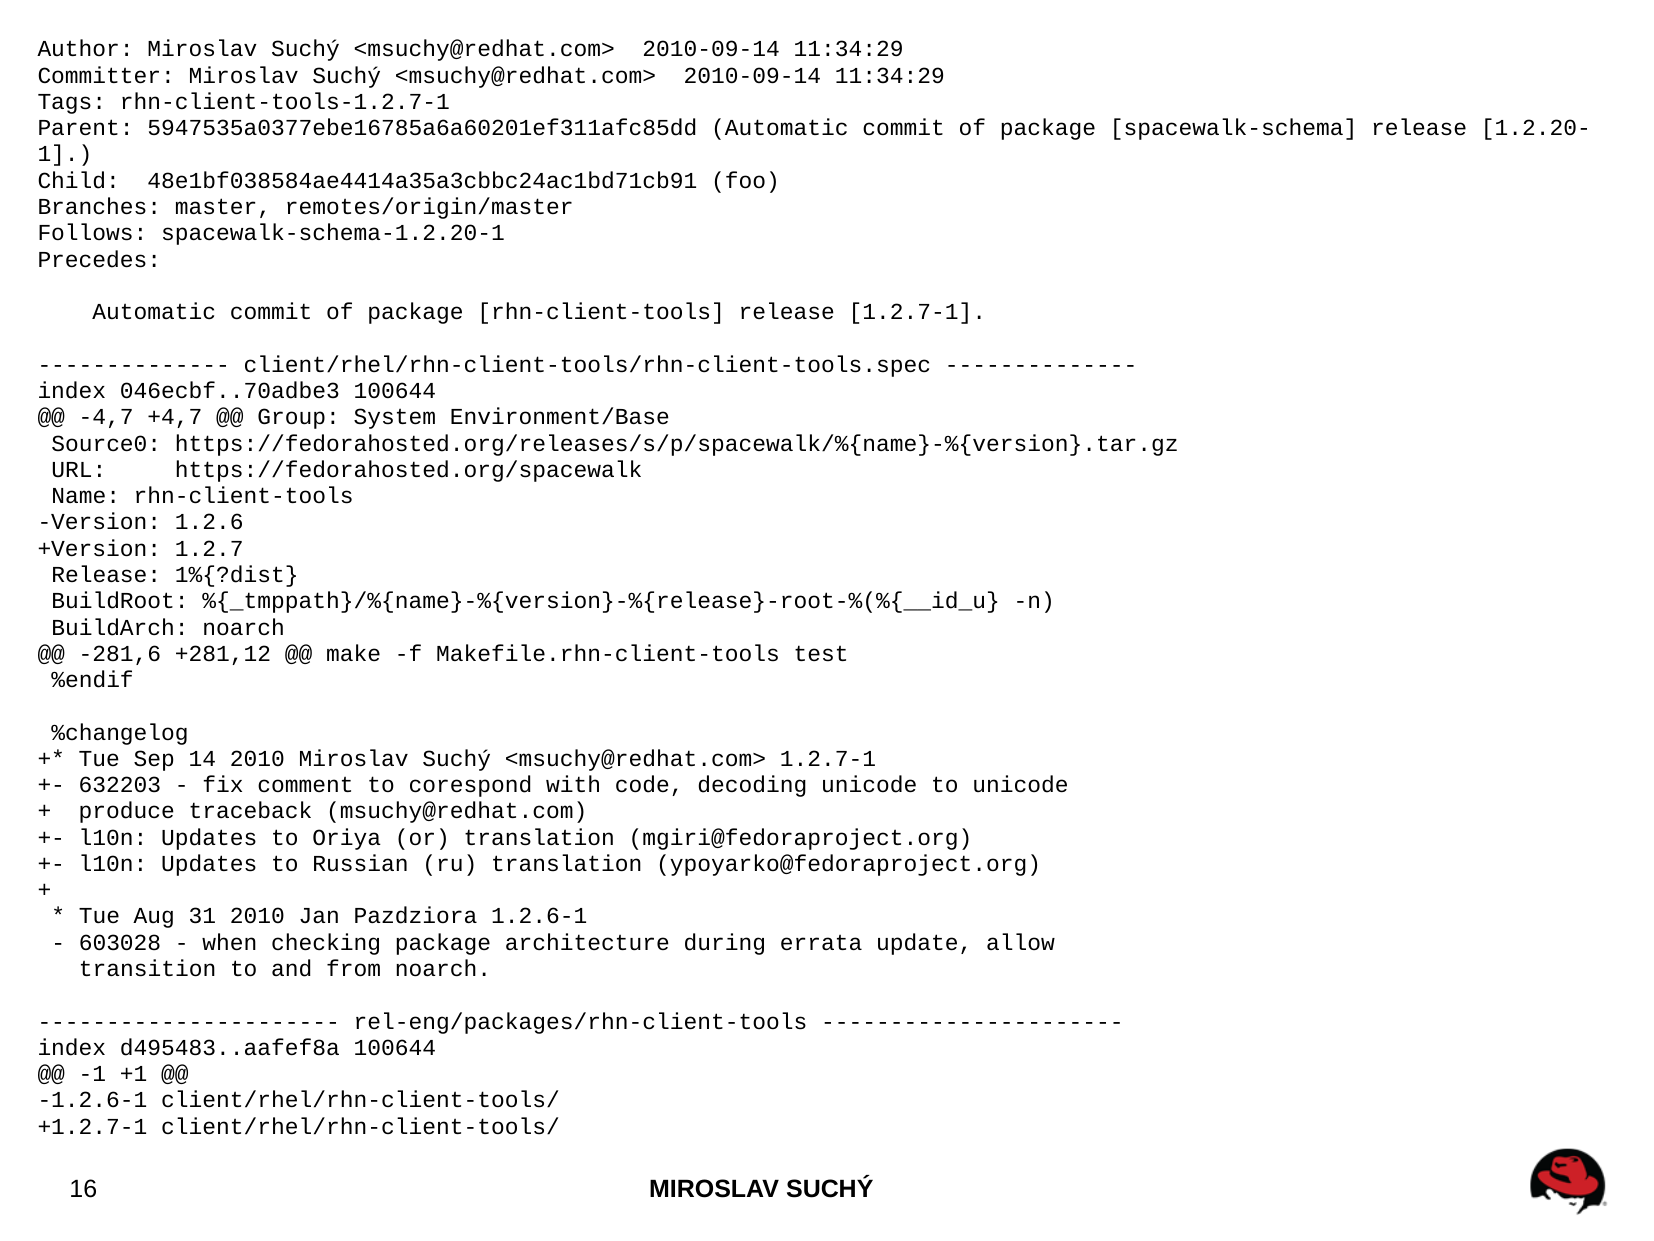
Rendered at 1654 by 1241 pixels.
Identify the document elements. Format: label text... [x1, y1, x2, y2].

list Author: Miroslav Suchý <msuchy@redhat.com> 2010-09-14 11:34:29 Committer: Miroslav Suchý <msuchy@redhat.com> 2010-09-14 11:34:29 Tags: rhn-client-tools-1.2.7-1 Parent: 5947535a0377ebe16785a6a60201ef311afc85dd (Automatic commit of package [spacewalk-schema] release [1.2.20-1].) Child: 48e1bf038584ae4414a35a3cbbc24ac1bd71cb91 (foo) Branches: master, remotes/origin/master Follows: spacewalk-schema-1.2.20-1 Precedes: Automatic commit of package [rhn-client-tools] release [1.2.7-1]. -------------- client/rhel/rhn-client-tools/rhn-client-tools.spec -------------- index 046ecbf..70adbe3 100644 @@ -4,7 +4,7 @@ Group: System Environment/Base Source0: https://fedorahosted.org/releases/s/p/spacewalk/%{name}-%{version}.tar.gz URL: https://fedorahosted.org/spacewalk Name: rhn-client-tools -Version: 1.2.6 +Version: 1.2.7 Release: 1%{?dist} BuildRoot: %{_tmppath}/%{name}-%{version}-%{release}-root-%(%{__id_u} -n) BuildArch: noarch @@ -281,6 +281,12 @@ make -f Makefile.rhn-client-tools test %endif %changelog +* Tue Sep 14 2010 Miroslav Suchý <msuchy@redhat.com> 1.2.7-1 +- 632203 - fix comment to corespond with code, decoding unicode to unicode + produce traceback (msuchy@redhat.com) +- l10n: Updates to Oriya (or) translation (mgiri@fedoraproject.org) +- l10n: Updates to Russian (ru) translation (ypoyarko@fedoraproject.org) + * Tue Aug 31 2010 Jan Pazdziora 1.2.6-1 - 603028 - when checking package architecture during errata update, allow transition to and from noarch. ---------------------- rel-eng/packages/rhn-client-tools ---------------------- index d495483..aafef8a 100644 @@ -1 +1 @@ -1.2.6-1 client/rhel/rhn-client-tools/ +1.2.7-1 client/rhel/rhn-client-tools/ [37, 37, 1613, 1142]
picture [1529, 1146, 1613, 1224]
